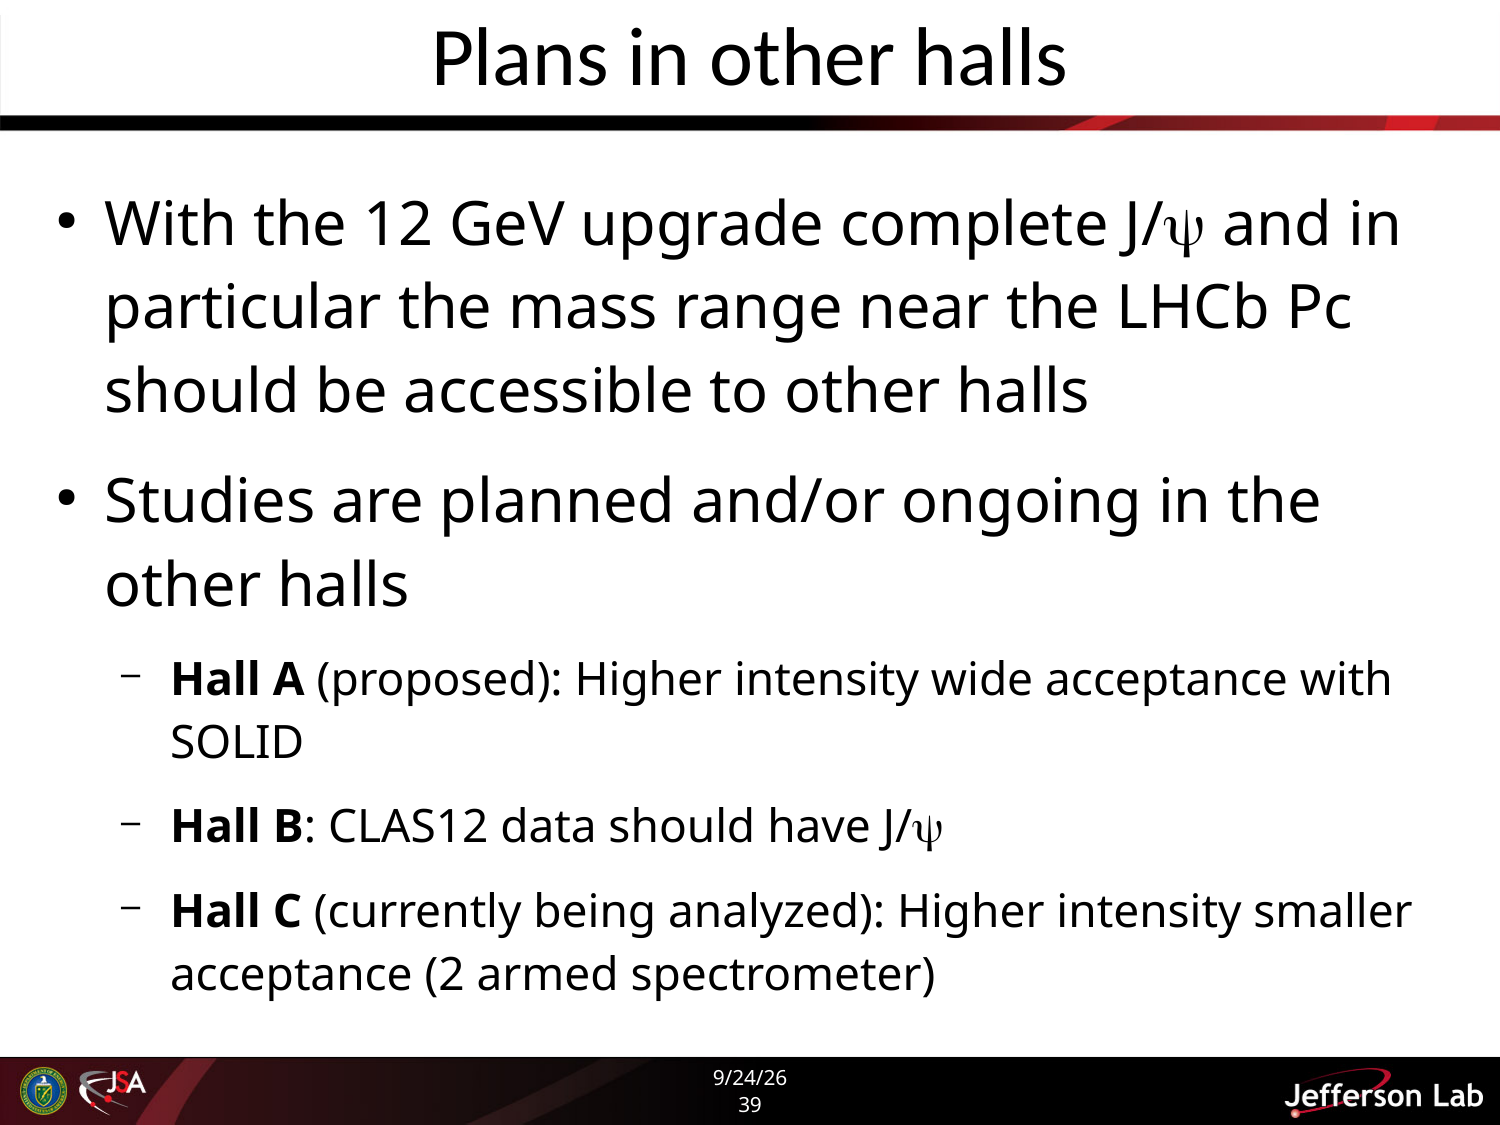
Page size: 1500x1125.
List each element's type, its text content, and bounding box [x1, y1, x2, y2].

picture [0, 0, 1500, 1125]
list With the 12 GeV upgrade complete J/y and in particular the mass range near the LHCb Pc should be accessible to other halls Studies are planned and/or ongoing in the other halls Hall A (proposed): Higher intensity wide acceptance with SOLID Hall B: CLAS12 data should have J/y Hall C (currently being analyzed): Higher intensity smaller acceptance (2 armed spectrometer) [39, 179, 1441, 1021]
title Plans in other halls [75, 23, 1425, 107]
text_box 4/11/19 [575, 1048, 925, 1109]
